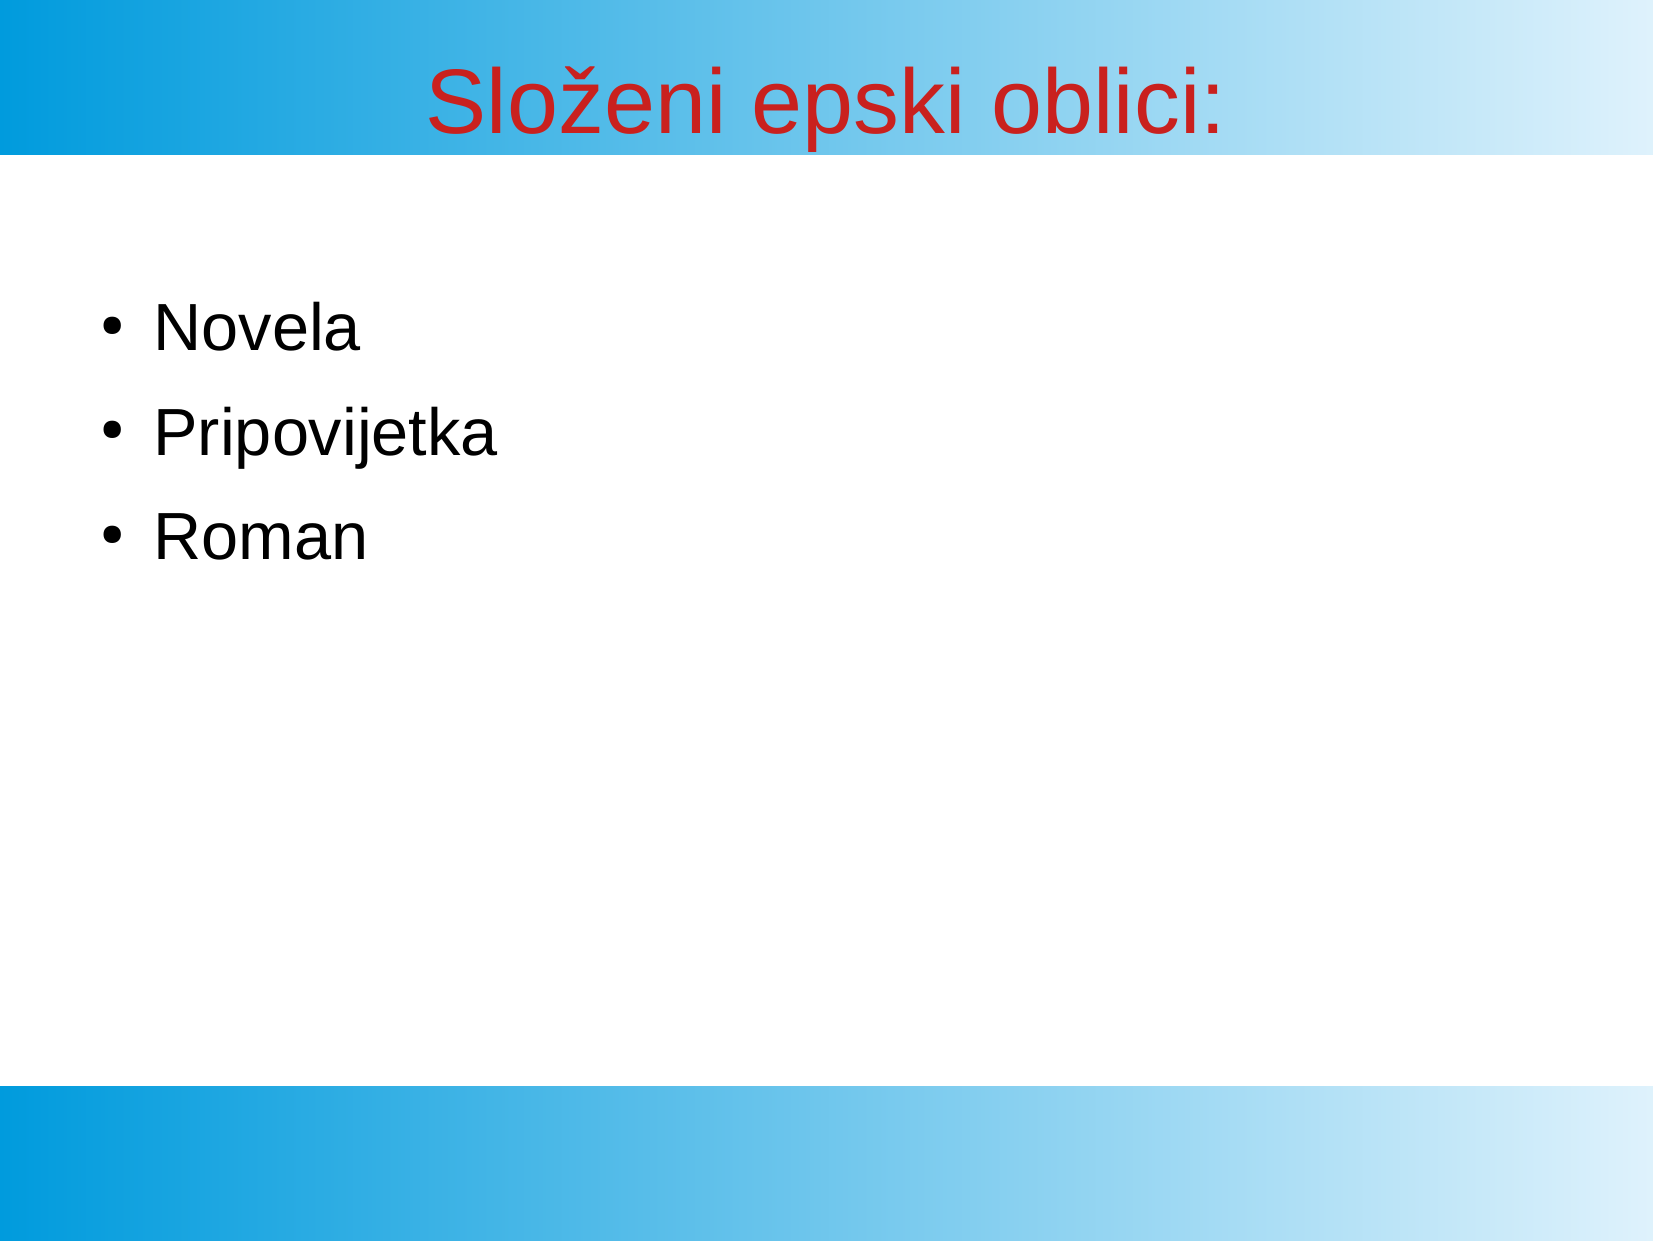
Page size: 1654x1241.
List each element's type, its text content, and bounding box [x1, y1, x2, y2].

list Novela Pripovijetka Roman [82, 290, 1571, 1010]
title Složeni epski oblici: [82, 49, 1571, 155]
